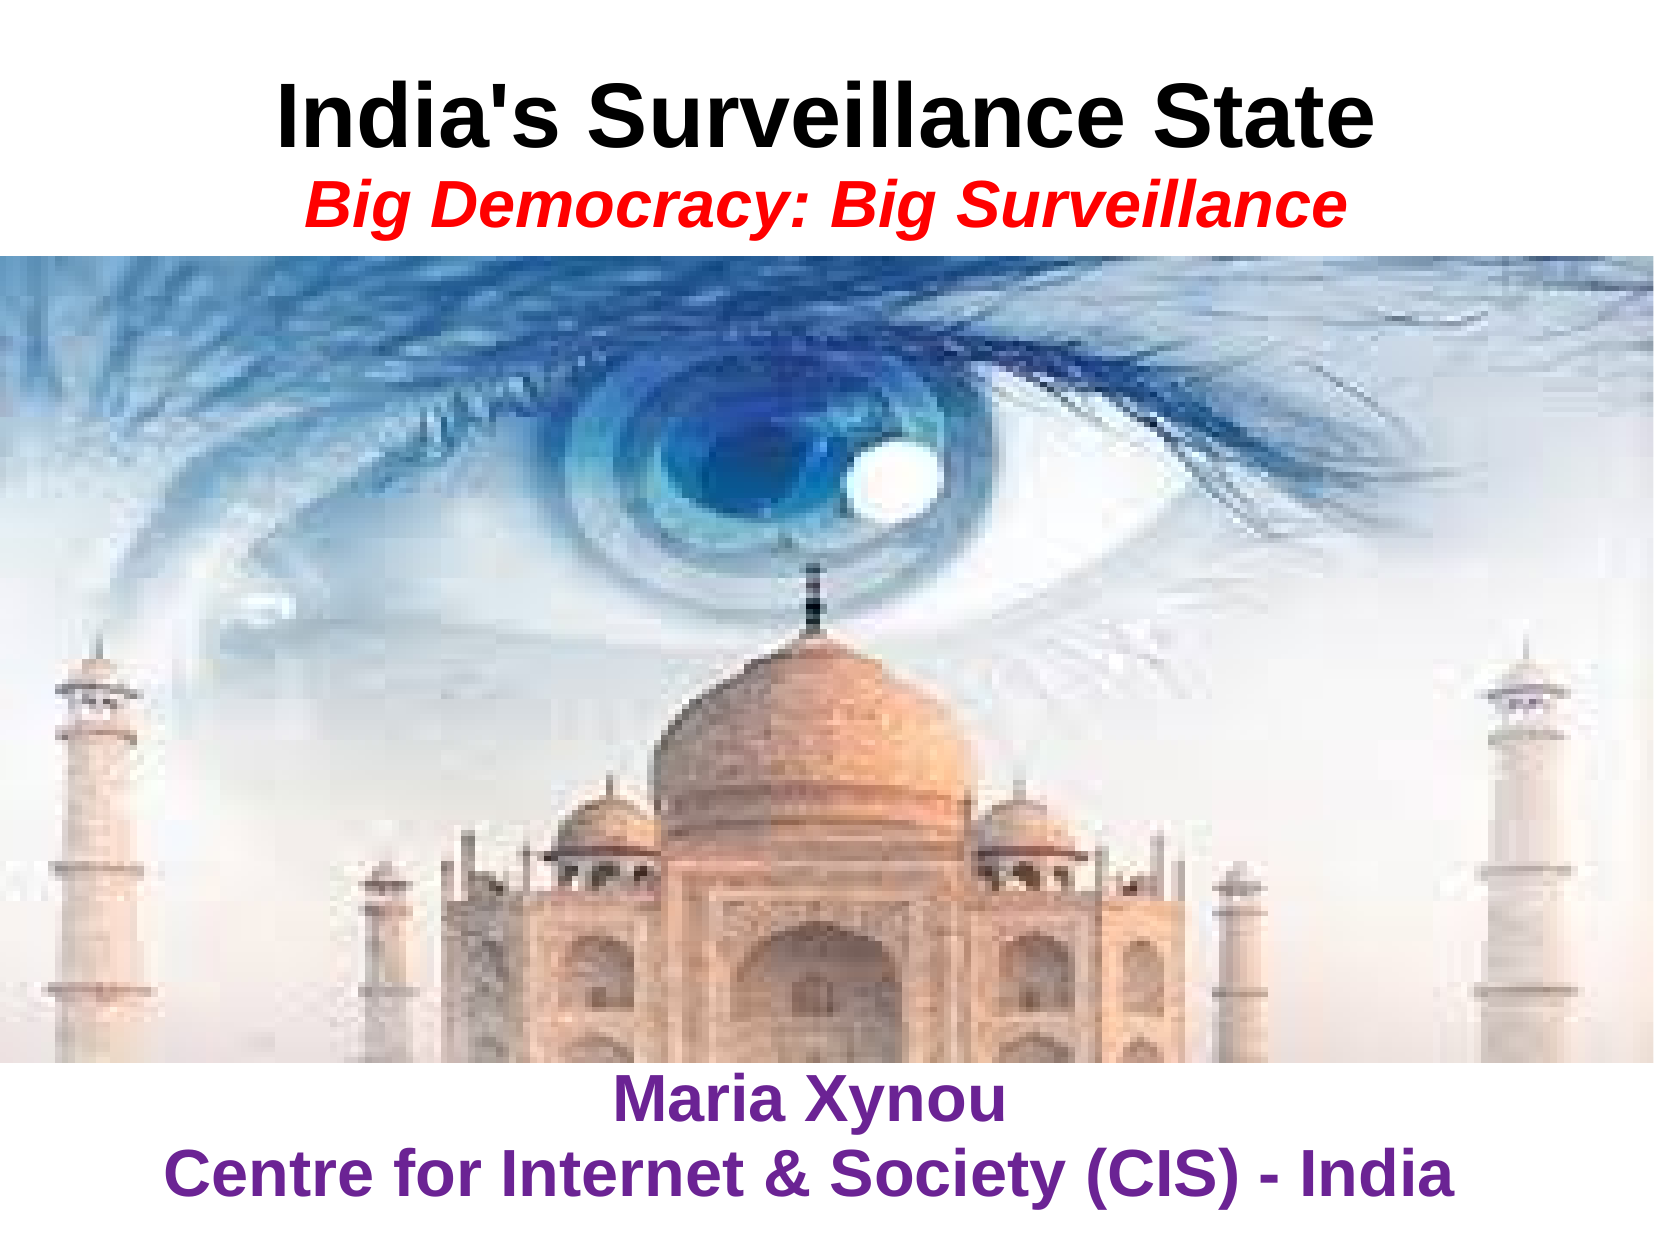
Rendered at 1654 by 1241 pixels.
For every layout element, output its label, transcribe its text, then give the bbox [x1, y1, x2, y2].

subtitle Maria Xynou Centre for Internet & Society (CIS) - India [82, 1063, 1538, 1211]
picture [0, 256, 1654, 1063]
title India's Surveillance State Big Democracy: Big Surveillance [82, 49, 1571, 256]
subtitle Maria Xynou Centre for Internet & Society (CIS) - India [82, 89, 1538, 256]
